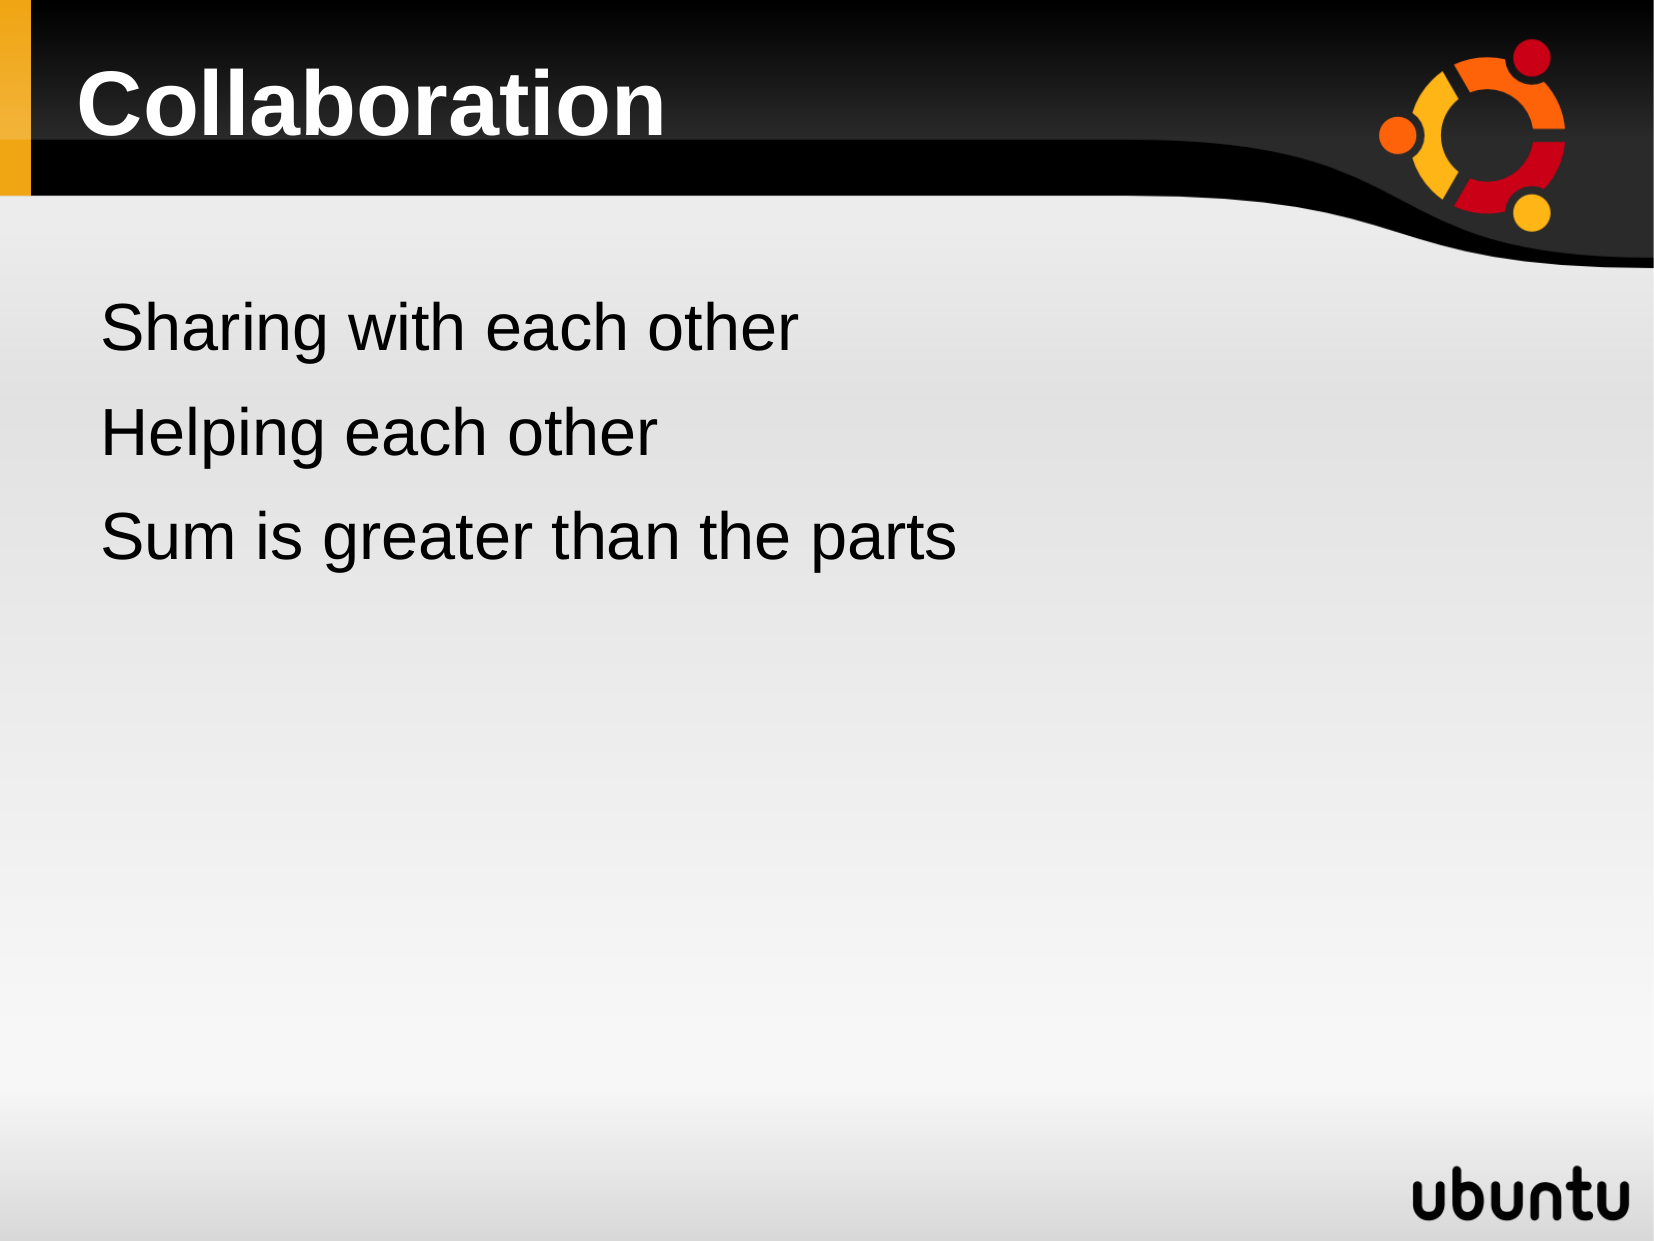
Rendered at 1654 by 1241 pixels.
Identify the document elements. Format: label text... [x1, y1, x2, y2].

title Collaboration [76, 0, 1565, 208]
picture [0, 0, 1654, 1241]
list Sharing with each other Helping each other Sum is greater than the parts [82, 290, 1571, 1109]
